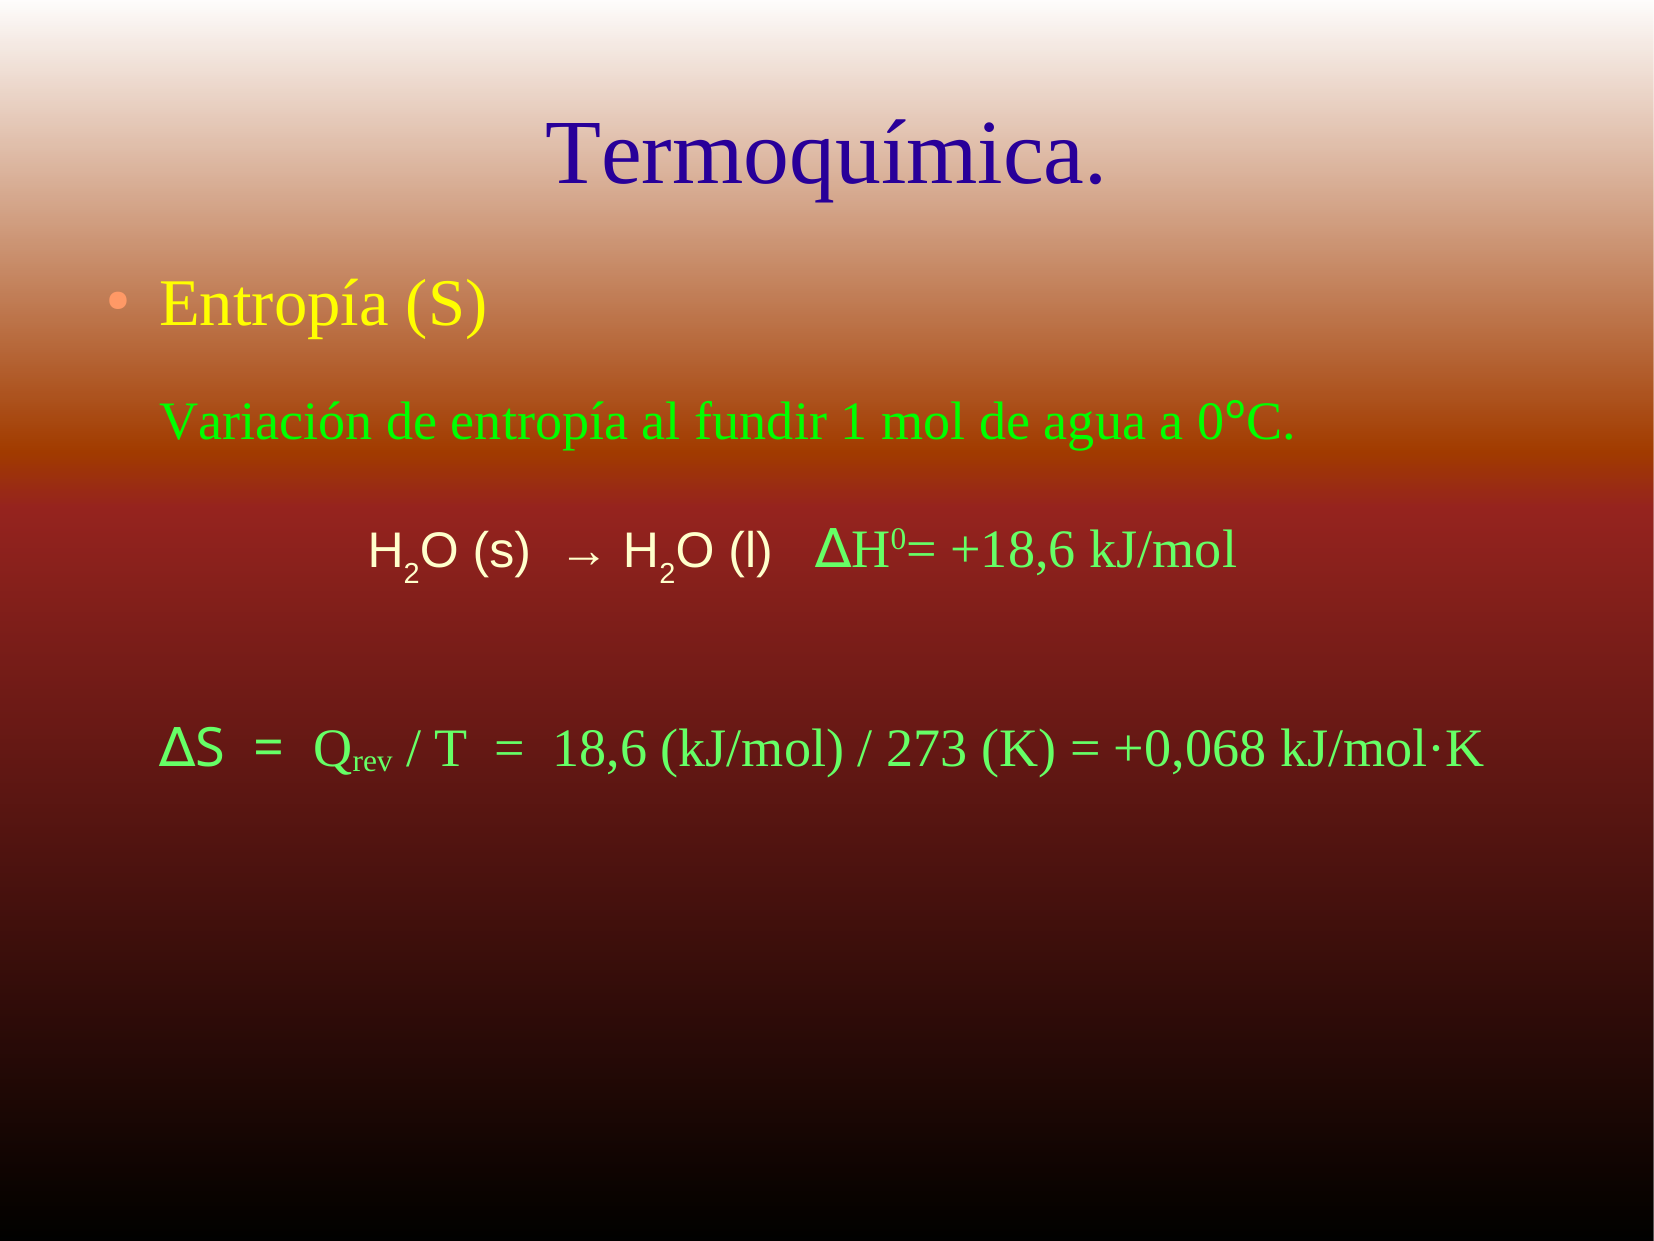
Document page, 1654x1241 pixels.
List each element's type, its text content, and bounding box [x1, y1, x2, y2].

picture [0, 0, 1654, 1241]
list Entropía (S) [88, 265, 1518, 381]
title Termoquímica. [82, 49, 1571, 257]
text_box Variación de entropía al fundir 1 mol de agua a 0ºC. [88, 381, 1595, 502]
text_box H2O (s) → H2O (l) ∆H0= +18,6 kJ/mol [324, 501, 1565, 660]
text_box ∆S = Qrev / T = 18,6 (kJ/mol) / 273 (K) = +0,068 kJ/mol·K [88, 708, 1506, 855]
